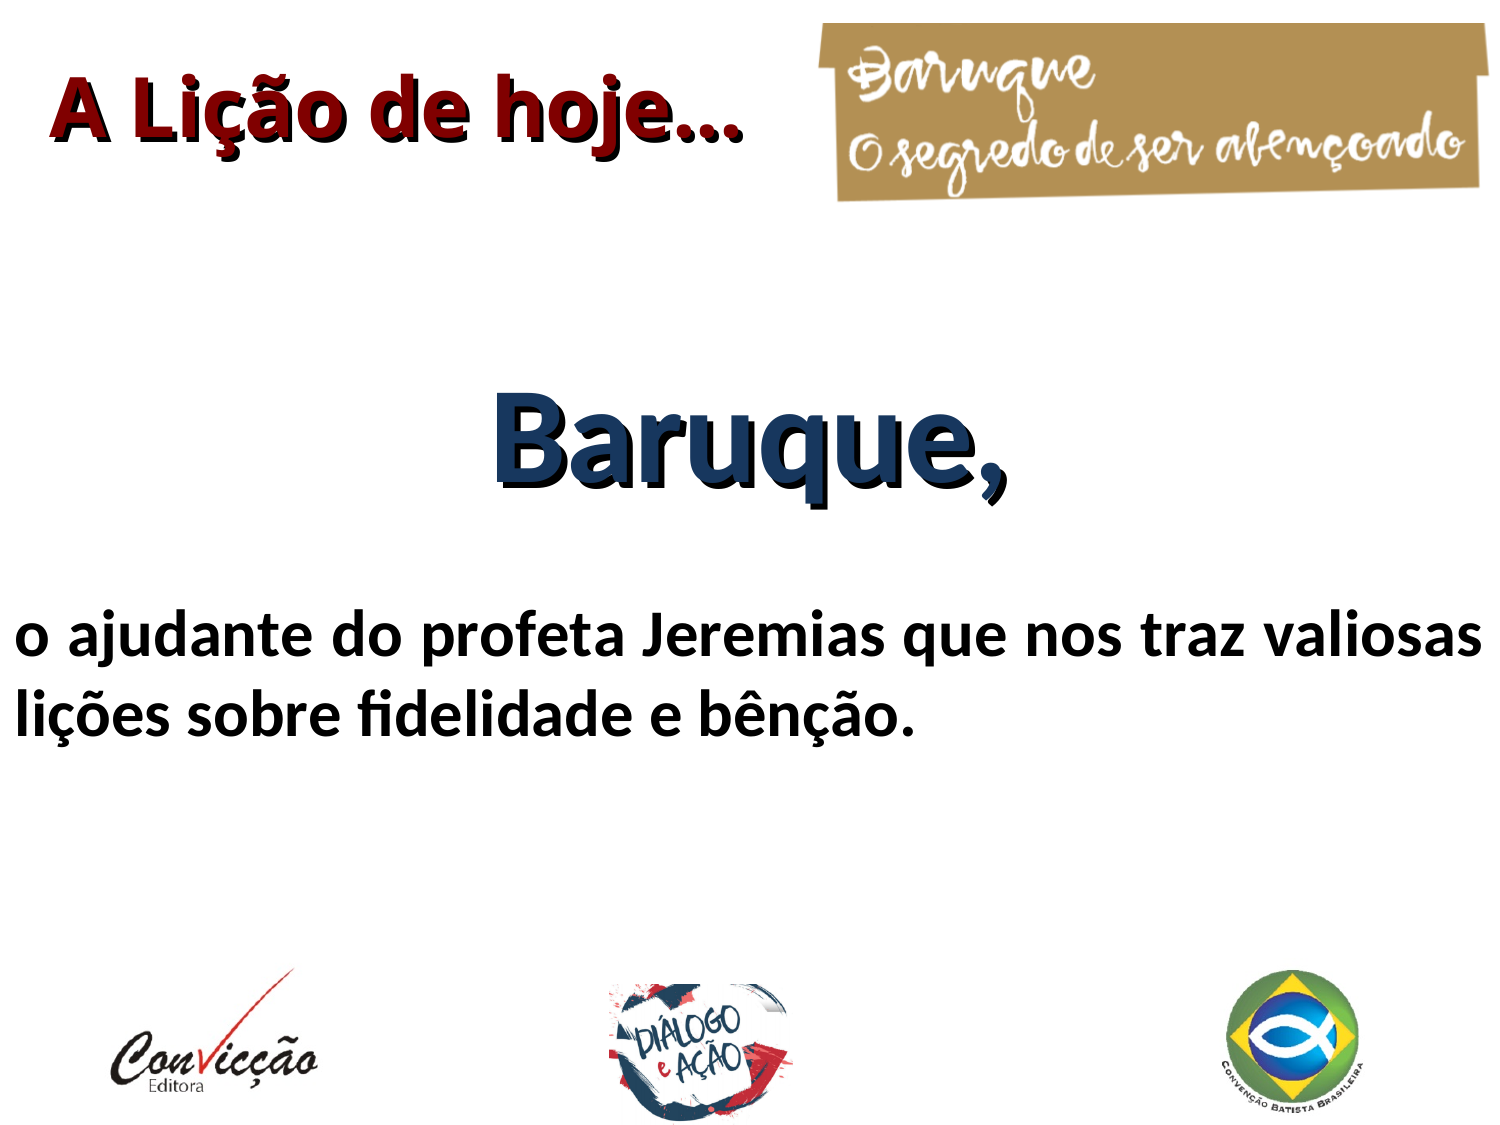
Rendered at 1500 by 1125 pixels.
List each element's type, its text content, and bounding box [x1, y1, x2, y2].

text_box Baruque, o ajudante do profeta Jeremias que nos traz valiosas lições sobre fidelidade e bênção. [0, 337, 1500, 838]
picture [815, 23, 1500, 211]
text_box A Lição de hoje... [35, 46, 815, 163]
picture [609, 984, 793, 1125]
picture [1207, 958, 1373, 1125]
picture [70, 949, 364, 1125]
